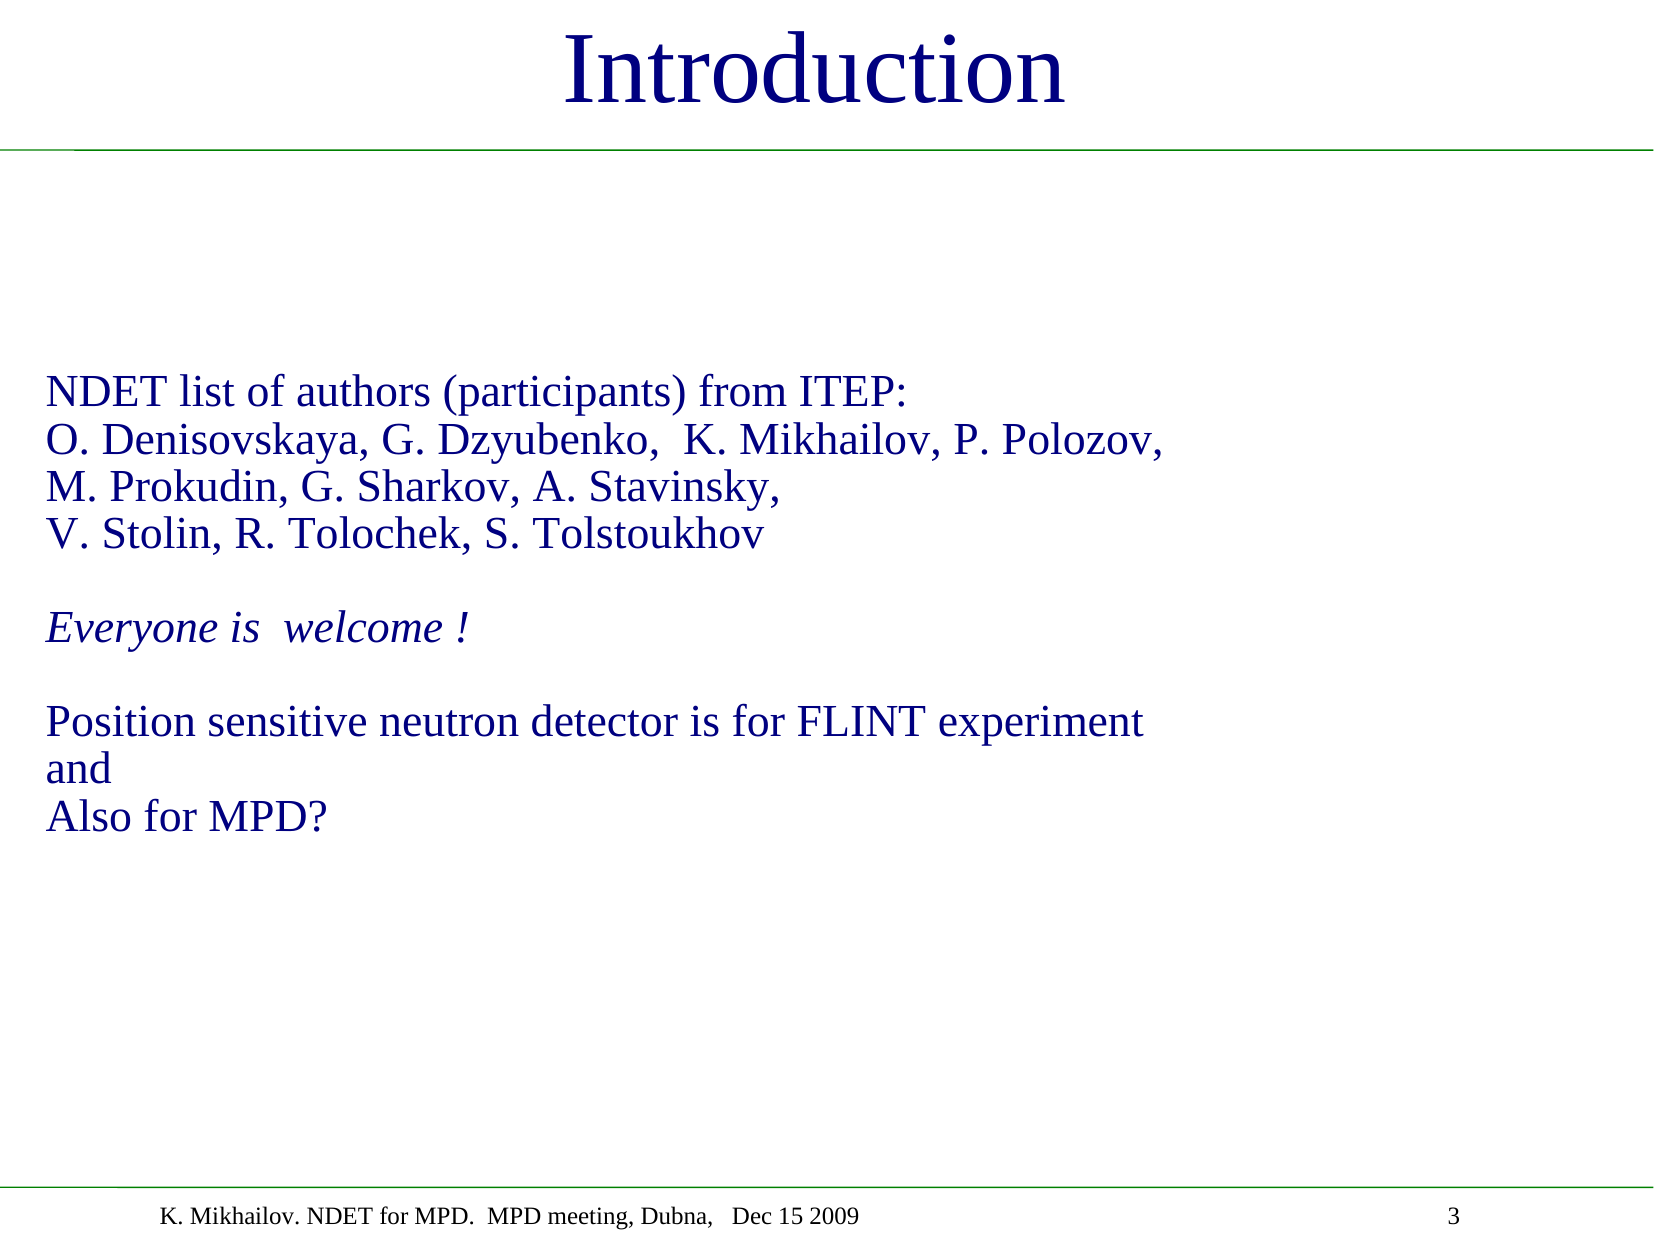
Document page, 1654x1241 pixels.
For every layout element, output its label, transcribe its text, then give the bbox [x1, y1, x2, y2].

text_box NDET list of authors (participants) from ITEP: O. Denisovskaya, G. Dzyubenko, K. Mikhailov, P. Polozov, M. Prokudin, G. Sharkov, A. Stavinsky, V. Stolin, R. Tolochek, S. Tolstoukhov Everyone is welcome ! Position sensitive neutron detector is for FLINT experiment and Also for MPD? [45, 367, 1533, 1031]
text_box K. Mikhailov. NDET for MPD. MPD meeting, Dubna, Dec 15 2009 <number> [144, 1195, 1540, 1239]
title Introduction [71, 0, 1559, 142]
